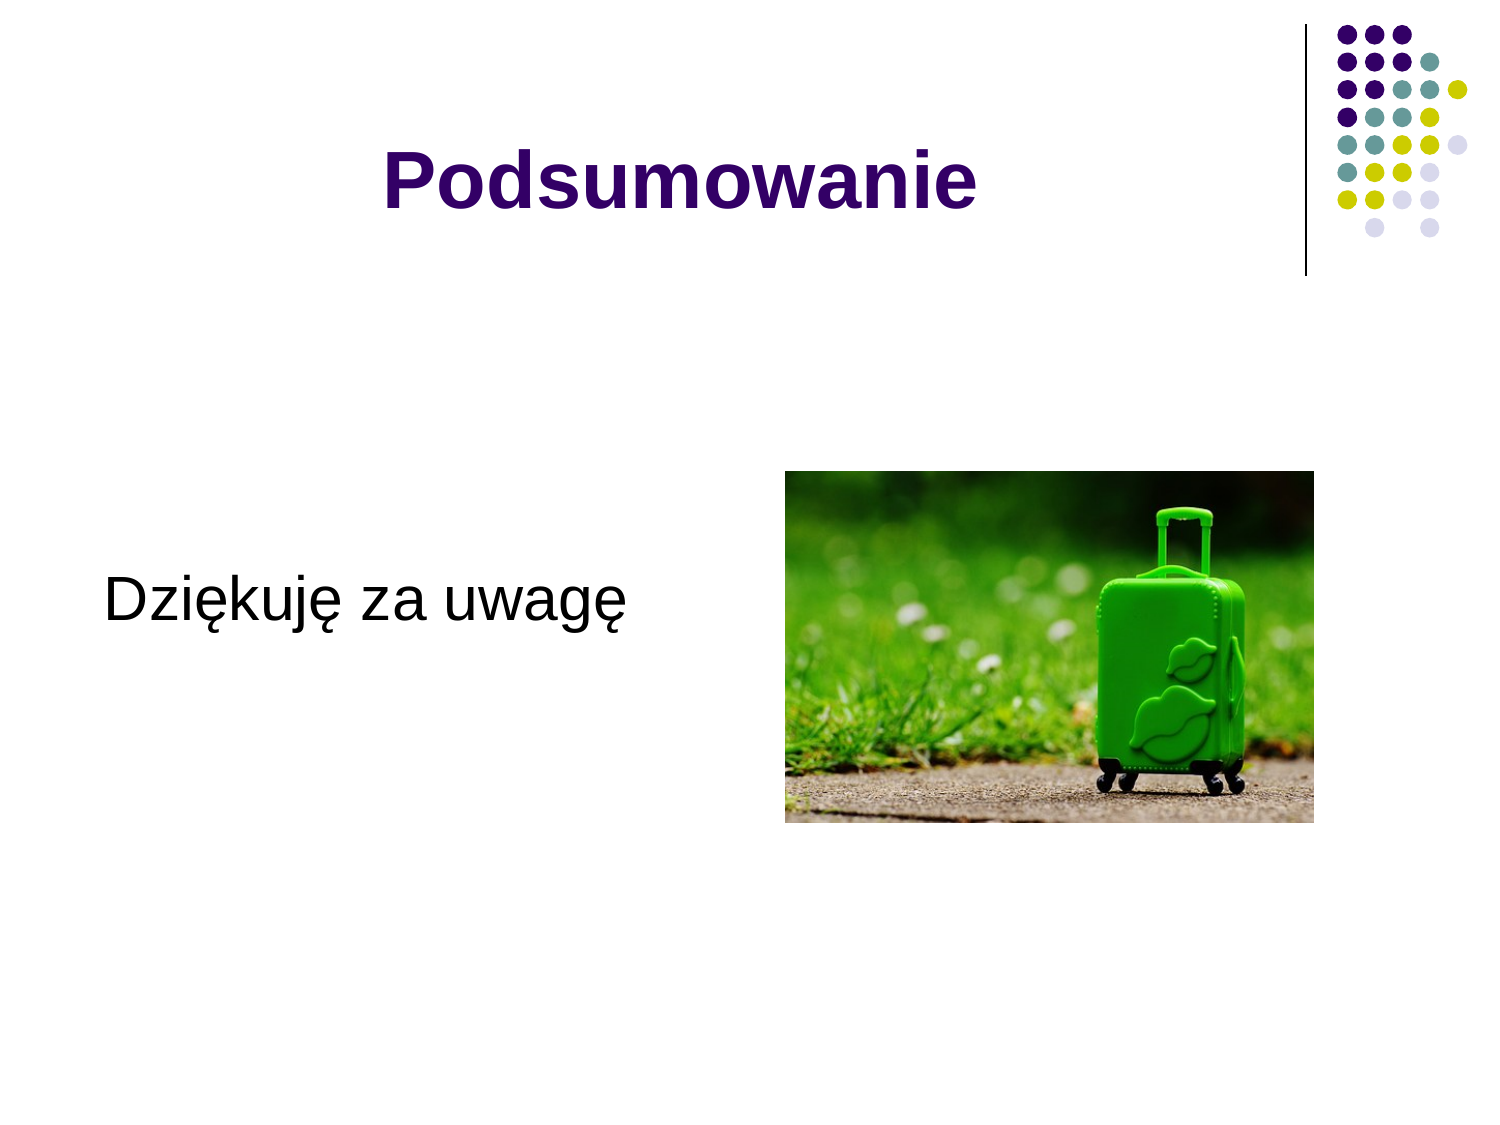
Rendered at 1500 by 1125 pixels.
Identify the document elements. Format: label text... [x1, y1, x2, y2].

list Dziękuję za uwagę [71, 278, 1422, 1003]
title Podsumowanie [74, 20, 1313, 233]
picture [785, 471, 1314, 823]
